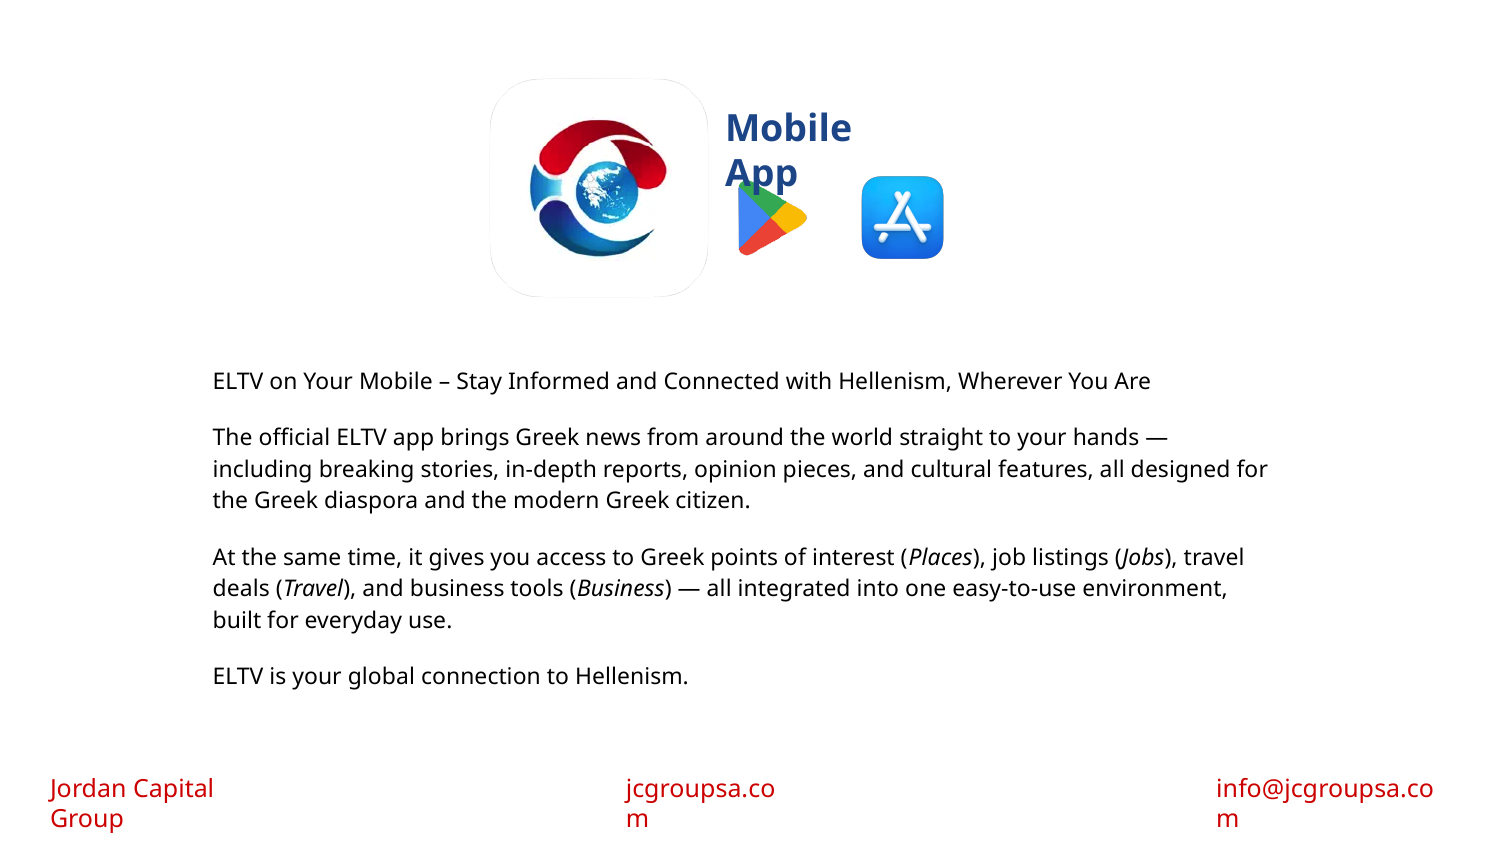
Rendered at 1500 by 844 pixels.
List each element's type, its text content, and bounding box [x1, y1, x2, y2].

picture [487, 76, 979, 299]
text_box info@jcgroupsa.com [1201, 757, 1471, 844]
text_box jcgroupsa.com [610, 757, 806, 844]
text_box ELTV on Your Mobile – Stay Informed and Connected with Hellenism, Wherever You Are The official ELTV app brings Greek news from around the world straight to your hands — including breaking stories, in-depth reports, opinion pieces, and cultural features, all designed for the Greek diaspora and the modern Greek citizen. At the same time, it gives you access to Greek points of interest (Places), job listings (Jobs), travel deals (Travel), and business tools (Business) — all integrated into one easy-to-use environment, built for everyday use. ELTV is your global connection to Hellenism. [197, 347, 1291, 705]
text_box Jordan Capital Group [35, 757, 305, 844]
text_box Mobile App [709, 89, 933, 210]
